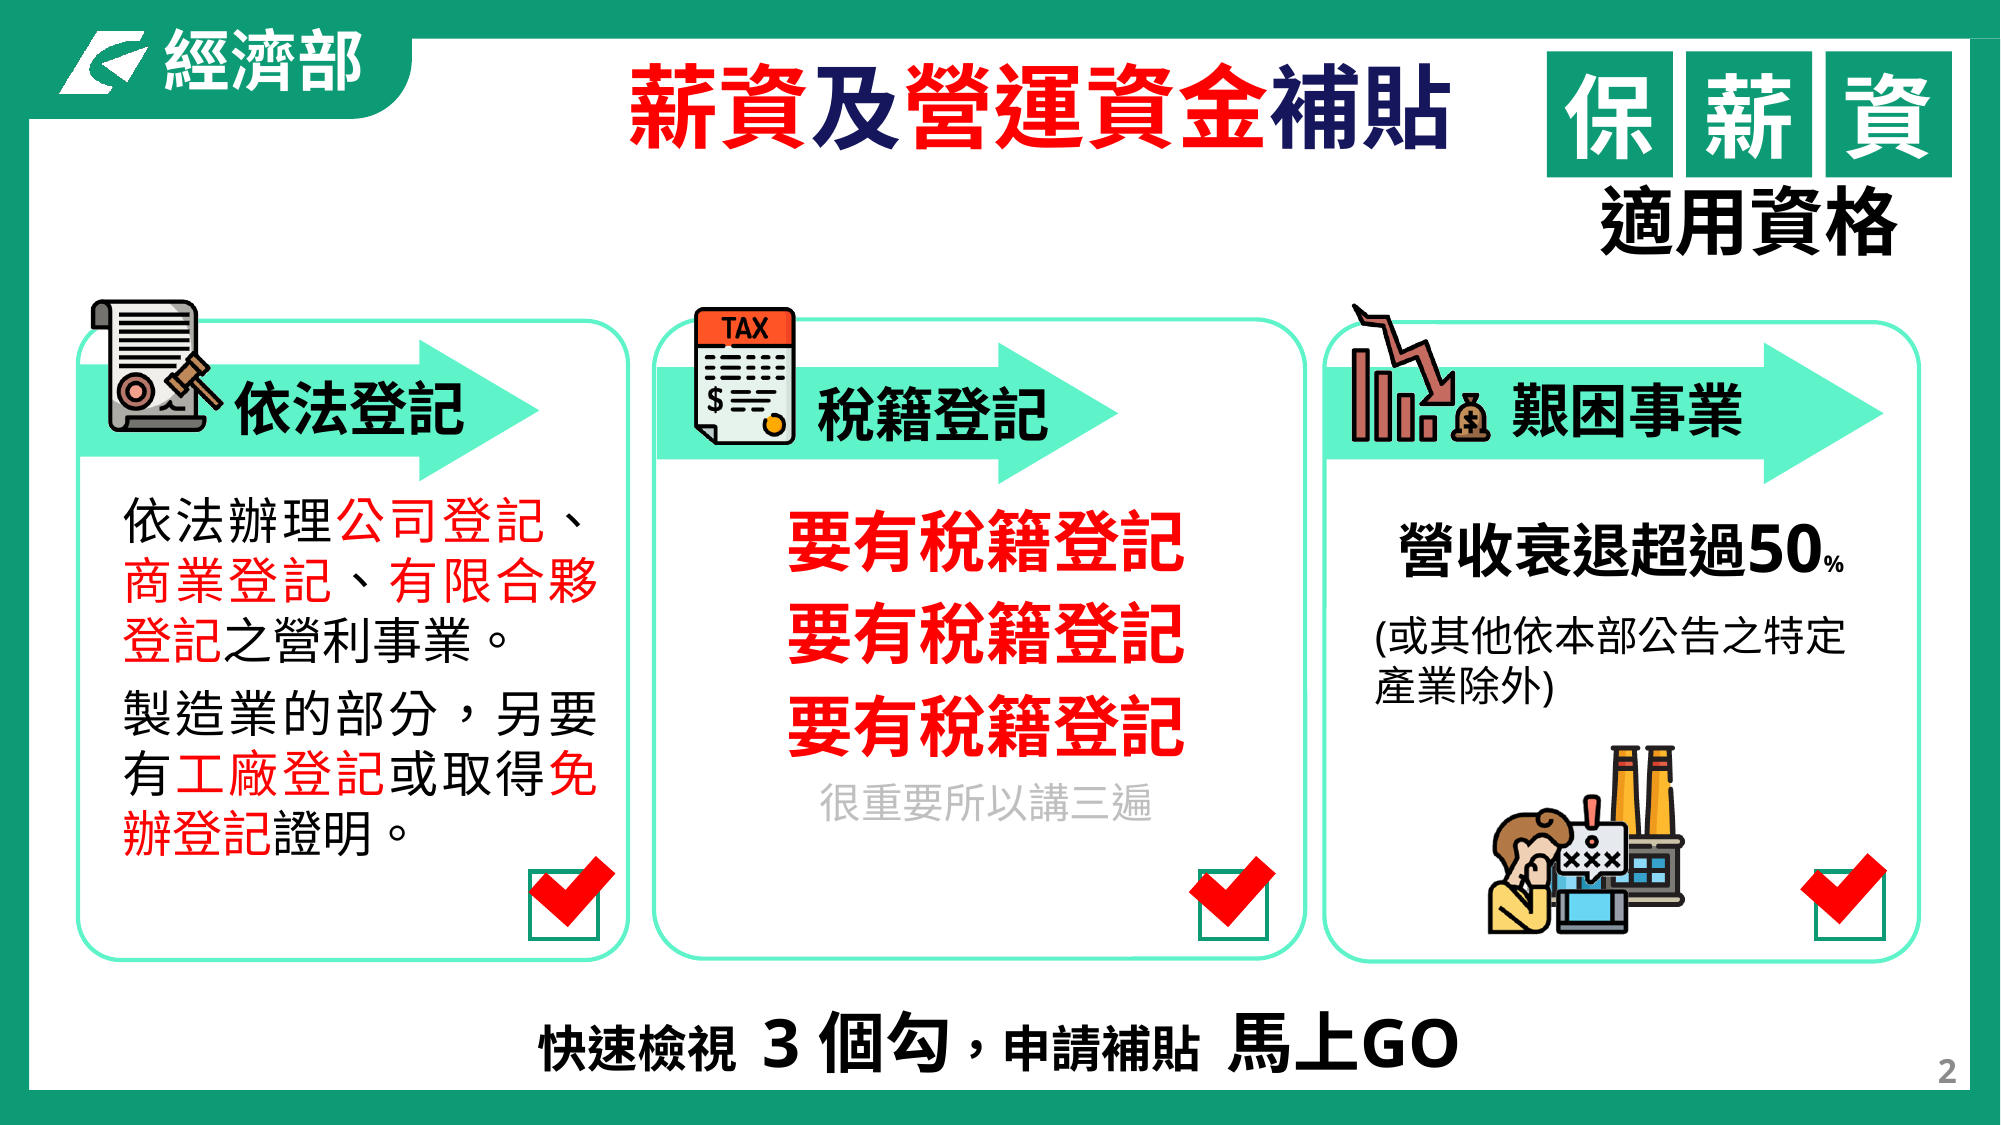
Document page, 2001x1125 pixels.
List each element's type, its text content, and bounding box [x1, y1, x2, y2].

text_box 薪 [1686, 51, 1813, 166]
text_box [77, 320, 628, 961]
text_box 要有稅籍登記 要有稅籍登記 要有稅籍登記 很重要所以講三遍 [693, 492, 1280, 835]
text_box (或其他依本部公告之特定產業除外) [1360, 601, 1884, 717]
picture [58, 31, 149, 94]
slide_number 2 [1521, 1039, 1972, 1100]
text_box 資 [1825, 51, 1952, 178]
picture [683, 299, 805, 451]
text_box 依法辦理公司登記、商業登記、有限合夥登記之營利事業。 製造業的部分，另要有工廠登記或取得免辦登記證明。 [107, 482, 614, 943]
picture [1334, 290, 1496, 449]
picture [83, 291, 228, 439]
text_box [653, 319, 1306, 959]
text_box 稅籍登記 [802, 370, 1065, 456]
text_box 快速檢視 3 個勾，申請補貼 馬上GO [523, 993, 1477, 1088]
text_box 營收衰退超過50% [1360, 498, 1883, 593]
picture [1481, 740, 1701, 949]
text_box 適用資格 [1584, 166, 1915, 272]
text_box [1324, 322, 1919, 962]
text_box 艱困事業 [1496, 366, 1760, 452]
text_box 薪資及營運資金補貼 [407, 42, 1673, 154]
text_box 依法登記 [218, 364, 482, 450]
text_box 保 [1546, 51, 1673, 178]
